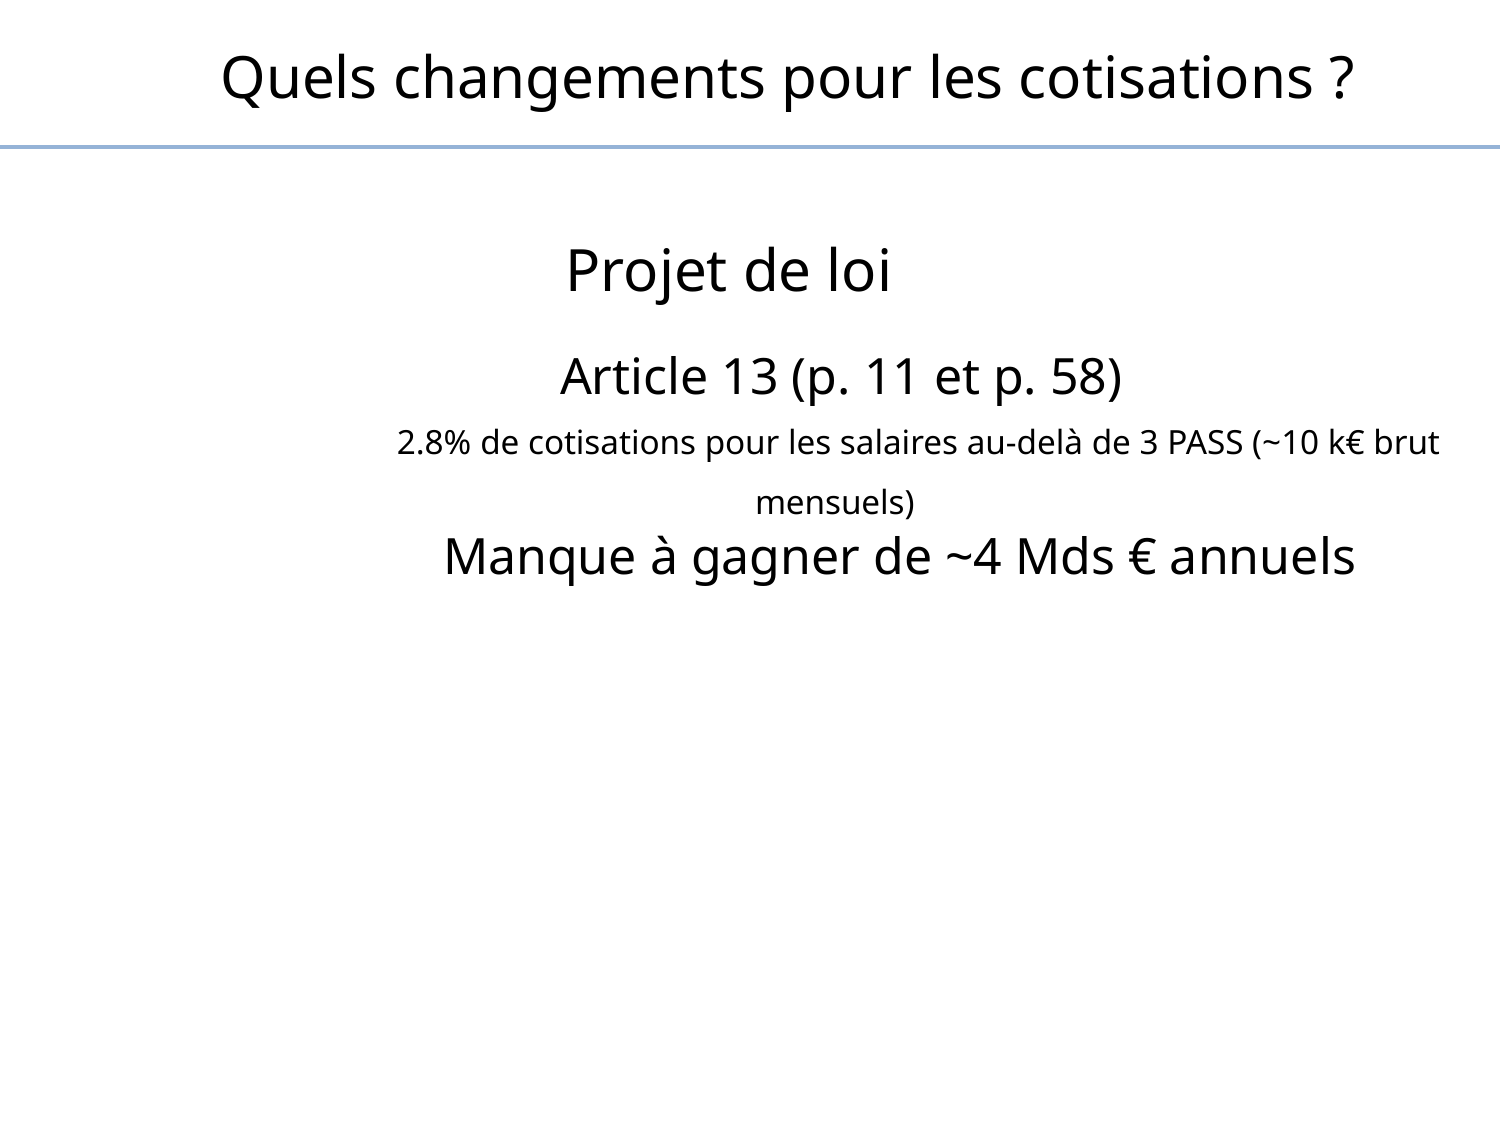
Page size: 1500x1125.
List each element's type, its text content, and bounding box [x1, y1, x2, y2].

text_box Projet de loi [60, 225, 1398, 311]
text_box Article 13 (p. 11 et p. 58) 2.8% de cotisations pour les salaires au-delà de 3 PASS (~10 k€ brut mensuels) Manque à gagner de ~4 Mds € annuels [172, 337, 1500, 593]
text_box Quels changements pour les cotisations ? [172, 32, 1403, 118]
